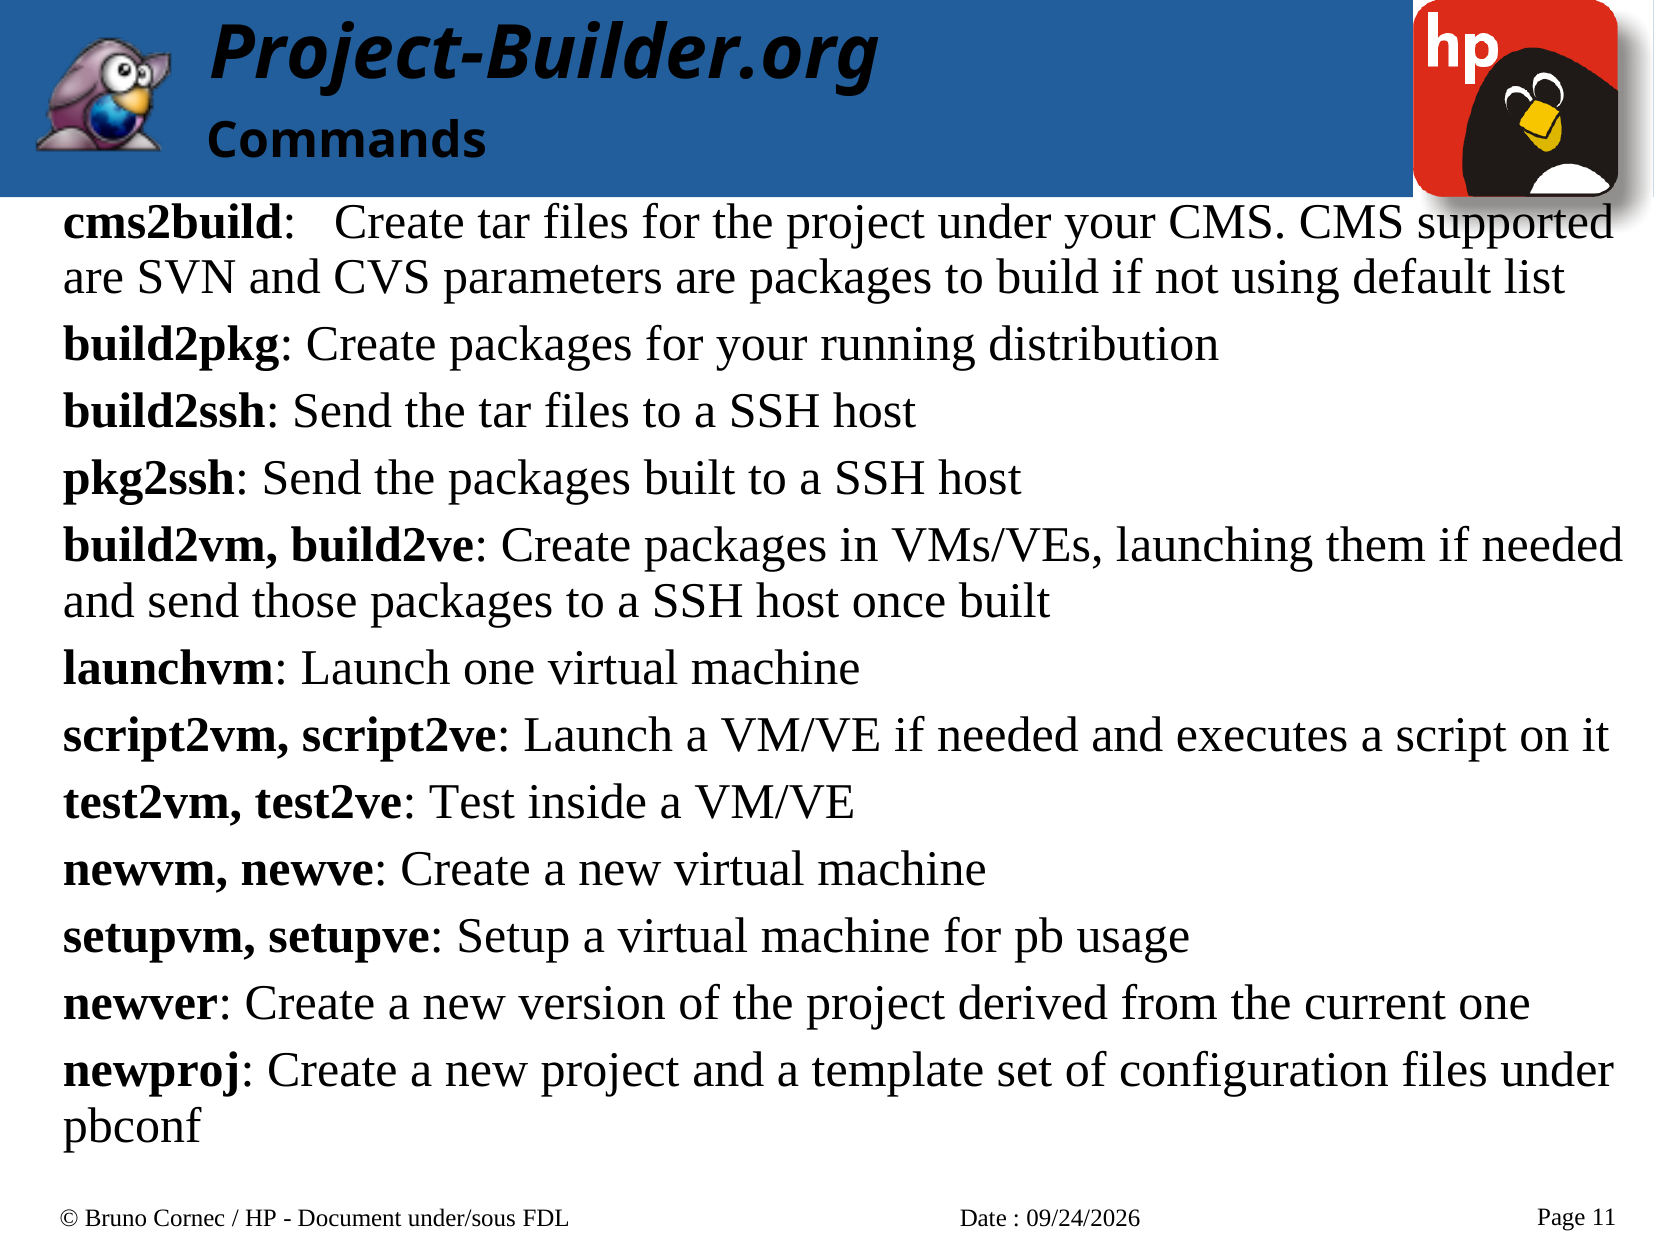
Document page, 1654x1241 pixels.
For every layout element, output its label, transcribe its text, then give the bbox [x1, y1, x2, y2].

text_box cms2build: Create tar files for the project under your CMS. CMS supported are SVN and CVS parameters are packages to build if not using default list build2pkg: Create packages for your running distribution build2ssh: Send the tar files to a SSH host pkg2ssh: Send the packages built to a SSH host build2vm, build2ve: Create packages in VMs/VEs, launching them if needed and send those packages to a SSH host once built launchvm: Launch one virtual machine script2vm, script2ve: Launch a VM/VE if needed and executes a script on it test2vm, test2ve: Test inside a VM/VE newvm, newve: Create a new virtual machine setupvm, setupve: Setup a virtual machine for pb usage newver: Create a new version of the project derived from the current one newproj: Create a new project and a template set of configuration files under pbconf [62, 193, 1654, 1153]
picture [0, 0, 211, 199]
title Commands [206, 59, 1121, 221]
picture [1413, 0, 1654, 193]
